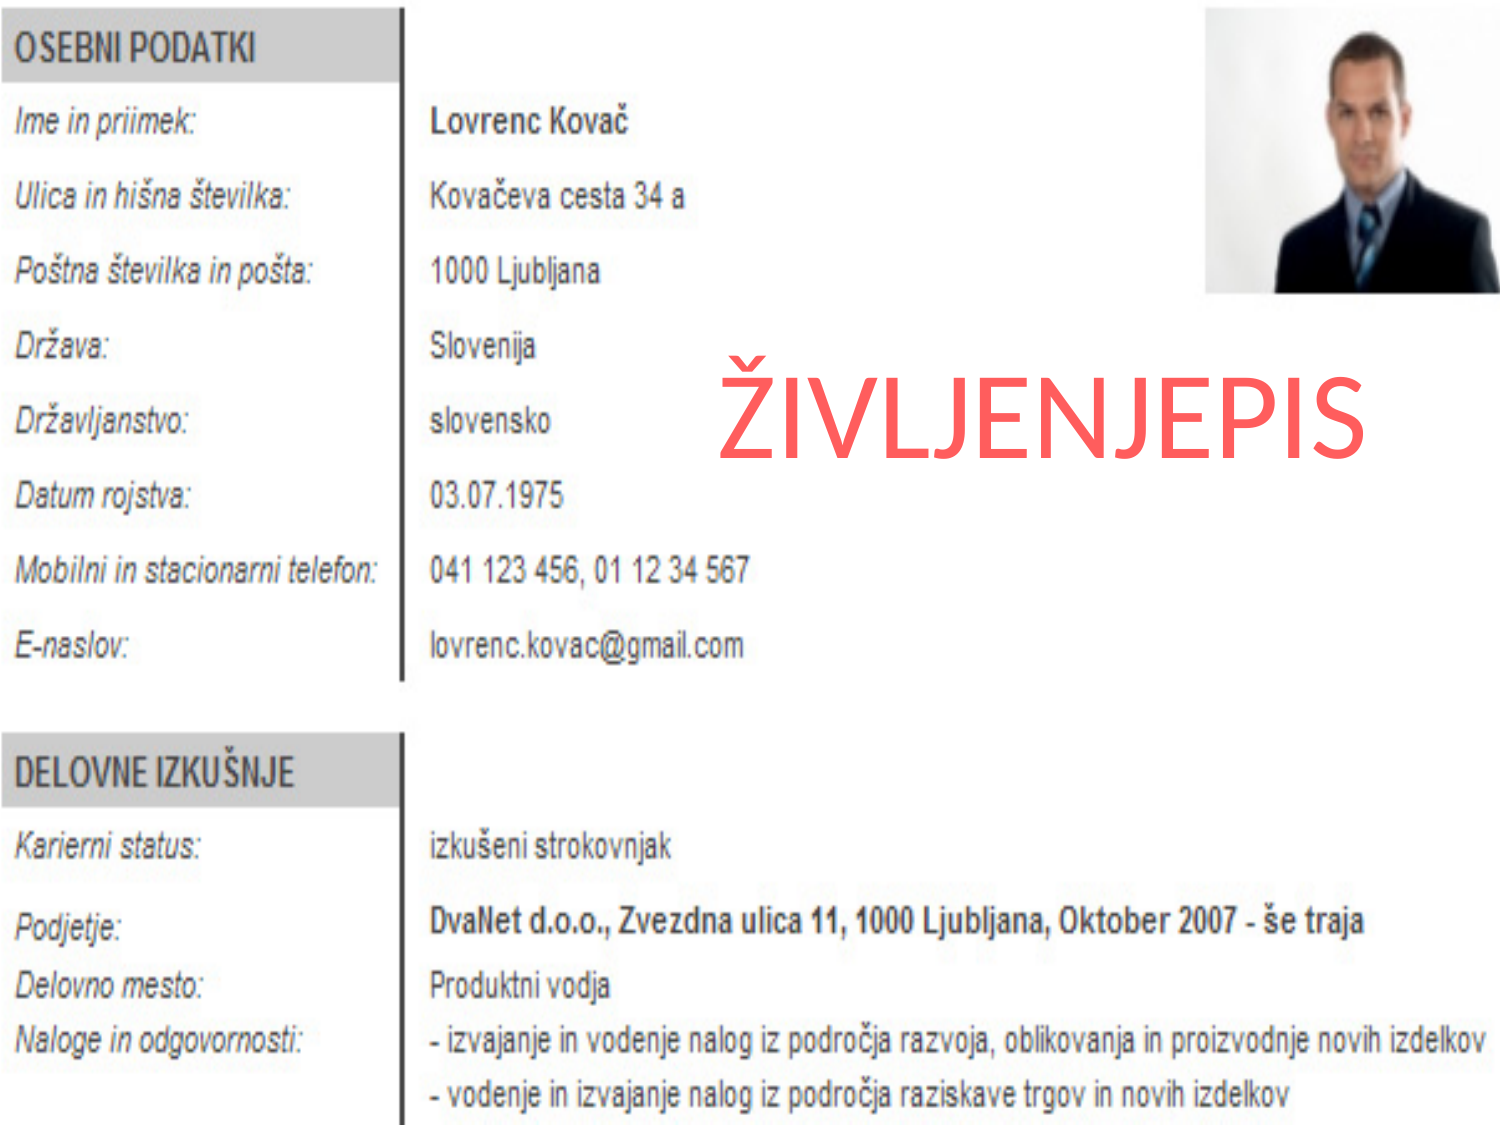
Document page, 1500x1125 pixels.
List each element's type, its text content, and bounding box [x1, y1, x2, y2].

text_box ŽIVLJENJEPIS [702, 326, 1400, 492]
picture [0, 0, 1500, 1125]
